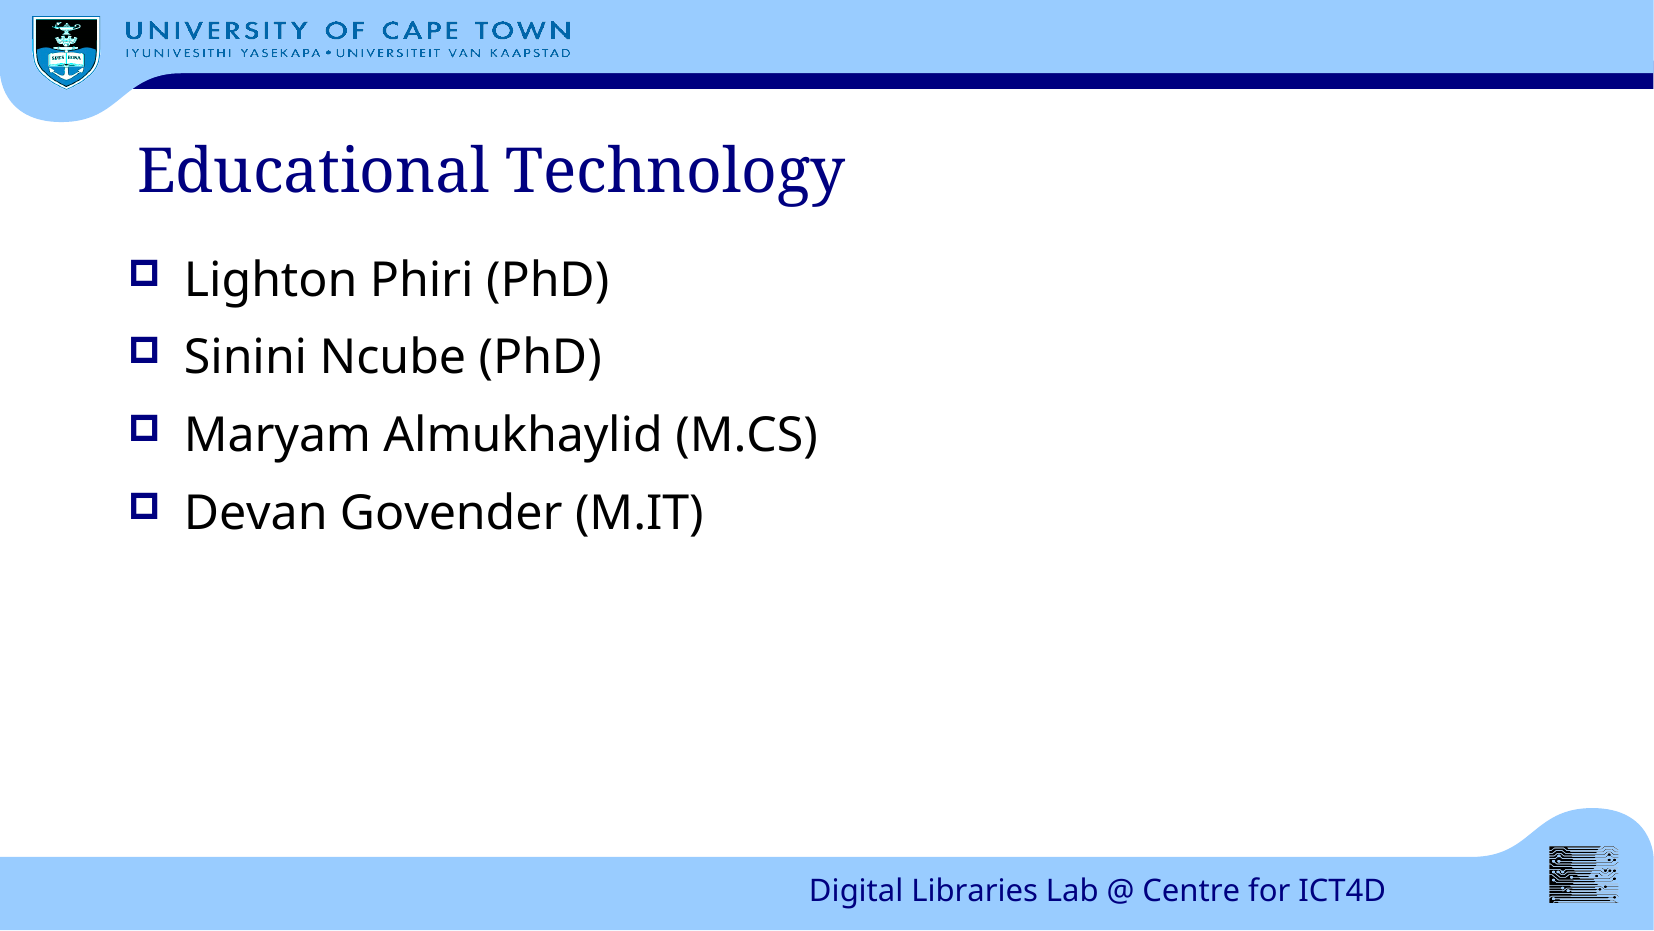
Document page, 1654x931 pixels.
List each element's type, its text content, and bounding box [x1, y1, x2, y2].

picture [1549, 846, 1619, 903]
picture [32, 16, 101, 90]
list Lighton Phiri (PhD) Sinini Ncube (PhD) Maryam Almukhaylid (M.CS) Devan Govender (M.IT) [128, 244, 1597, 785]
picture [122, 19, 573, 59]
title Educational Technology [137, 116, 1598, 222]
